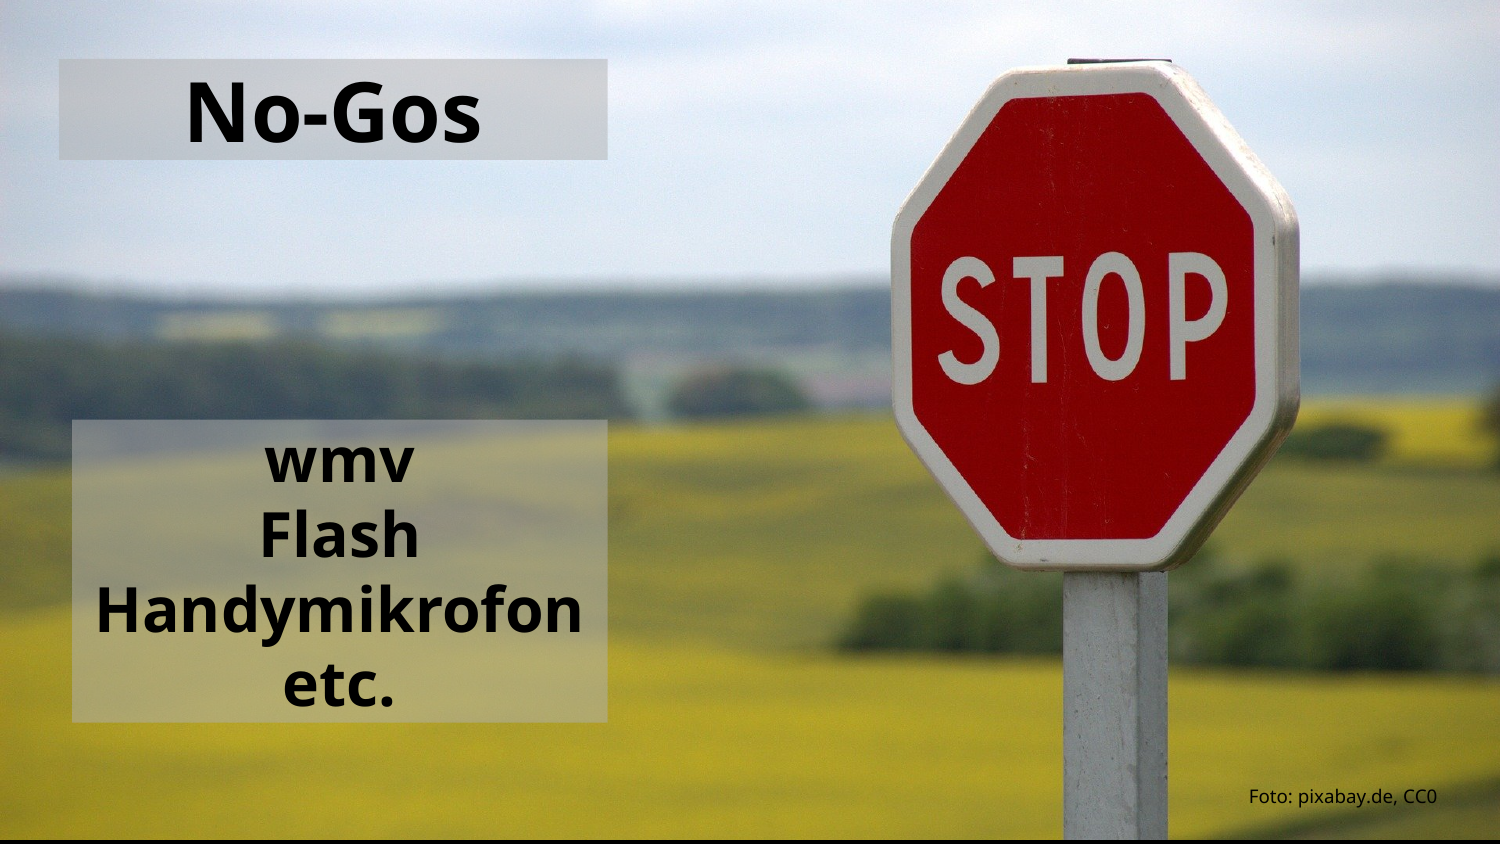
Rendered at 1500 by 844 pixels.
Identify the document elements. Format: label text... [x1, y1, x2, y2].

picture [0, 0, 1500, 840]
text_box Foto: pixabay.de, CC0 [1237, 778, 1500, 813]
text_box No-Gos [58, 58, 608, 160]
text_box wmv Flash Handymikrofon etc. [72, 419, 608, 723]
